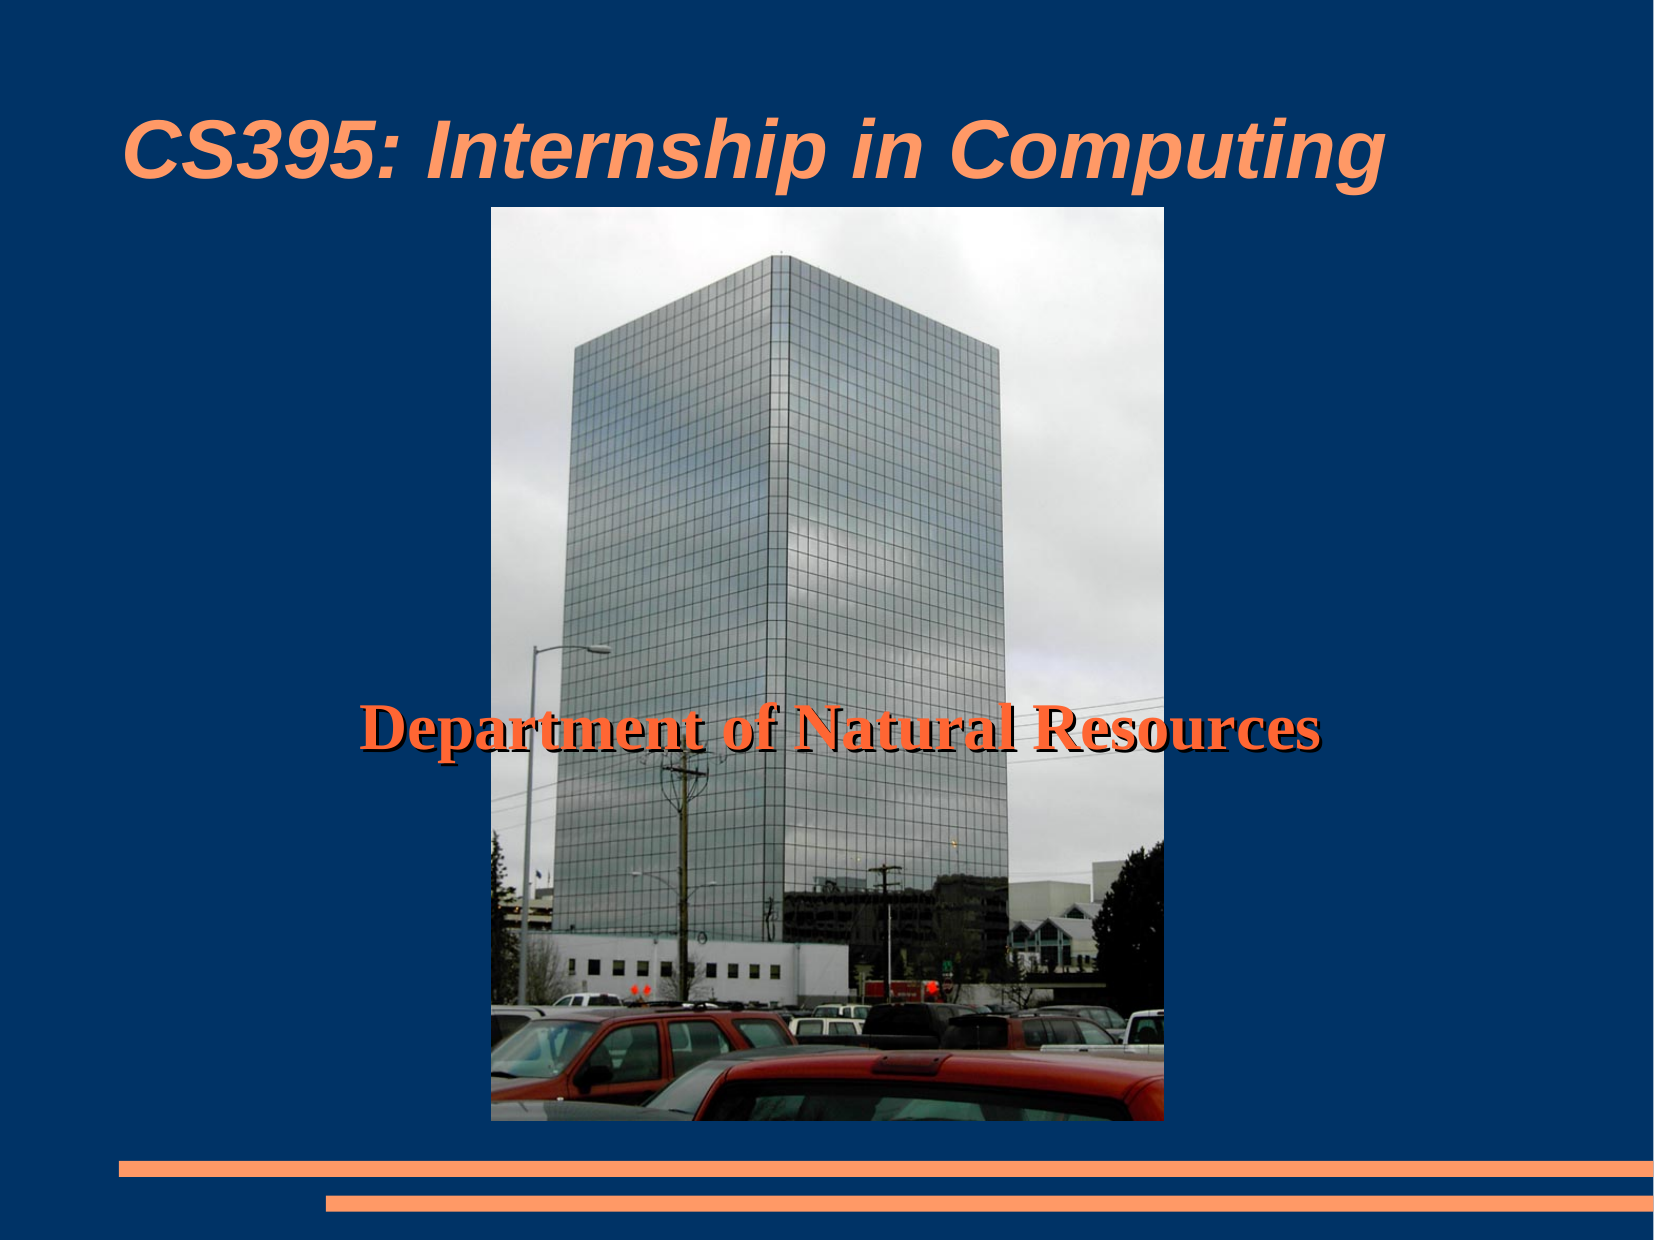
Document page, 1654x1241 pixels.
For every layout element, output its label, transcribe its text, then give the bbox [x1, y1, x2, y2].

subtitle Department of Natural Resources [121, 322, 1561, 1133]
title CS395: Internship in Computing [121, 46, 1534, 254]
picture [491, 254, 1164, 322]
